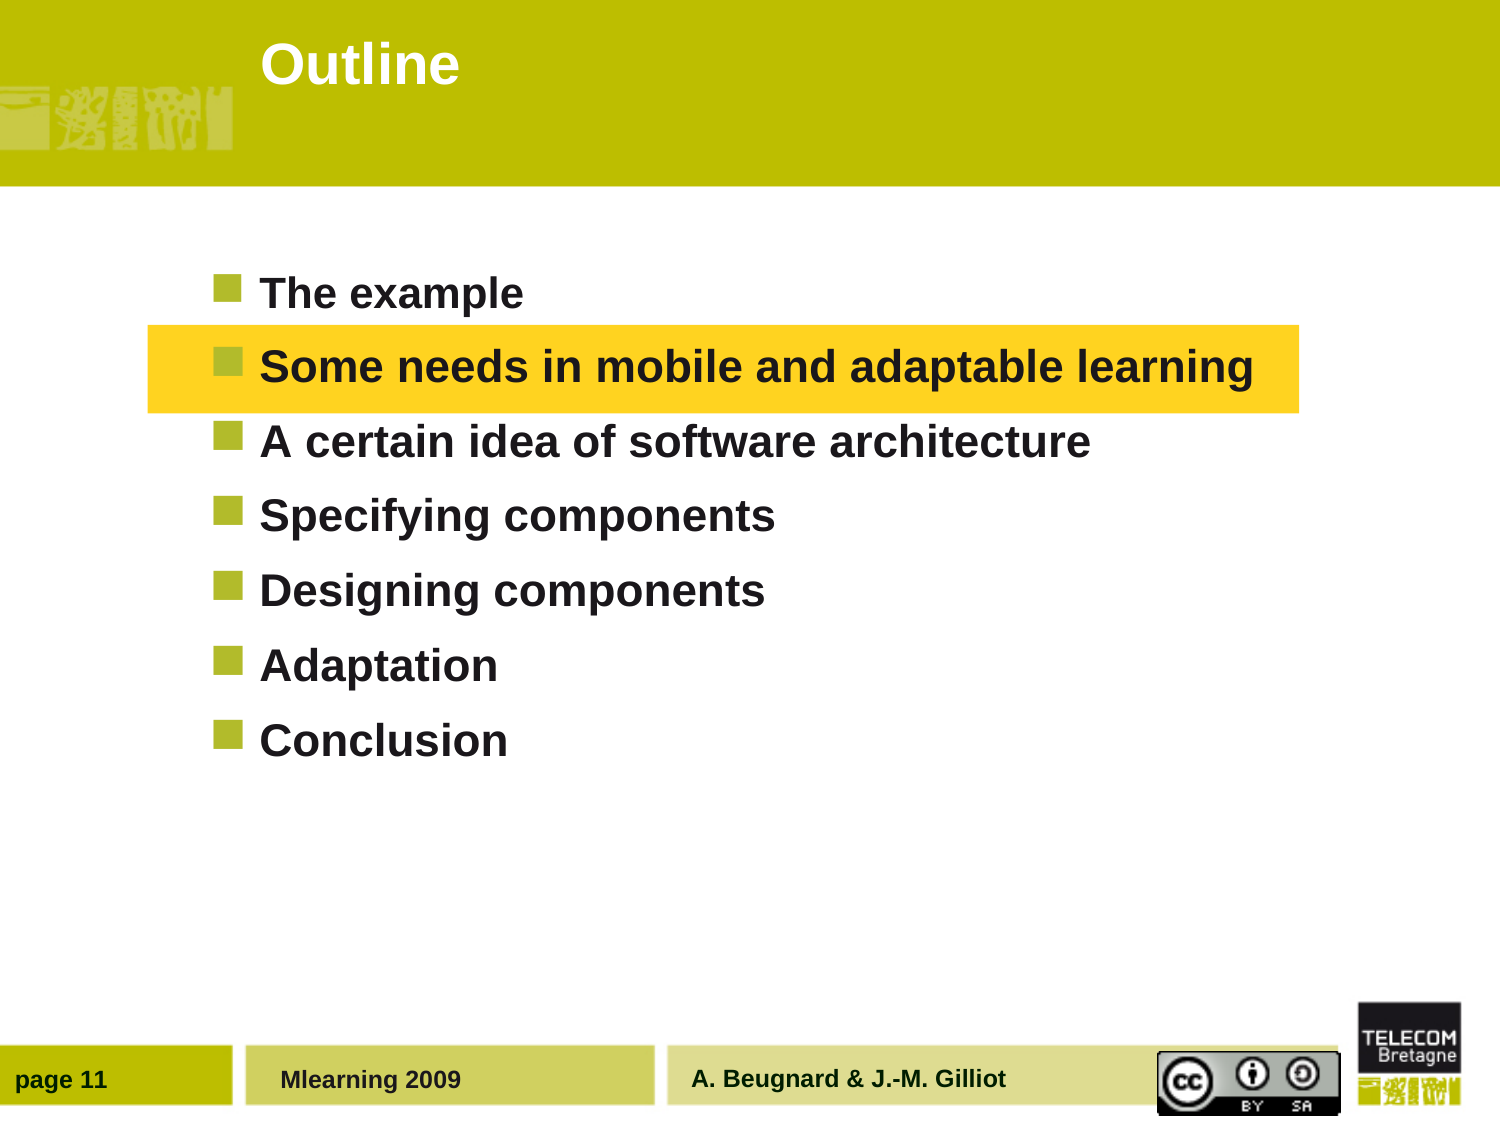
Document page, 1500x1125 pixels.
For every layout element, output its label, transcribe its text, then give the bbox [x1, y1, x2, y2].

picture [0, 0, 1500, 1125]
list The example Some needs in mobile and adaptable learning A certain idea of software architecture Specifying components Designing components Adaptation Conclusion [200, 265, 1459, 1017]
text_box [147, 324, 200, 414]
title Outline [245, 23, 1459, 181]
